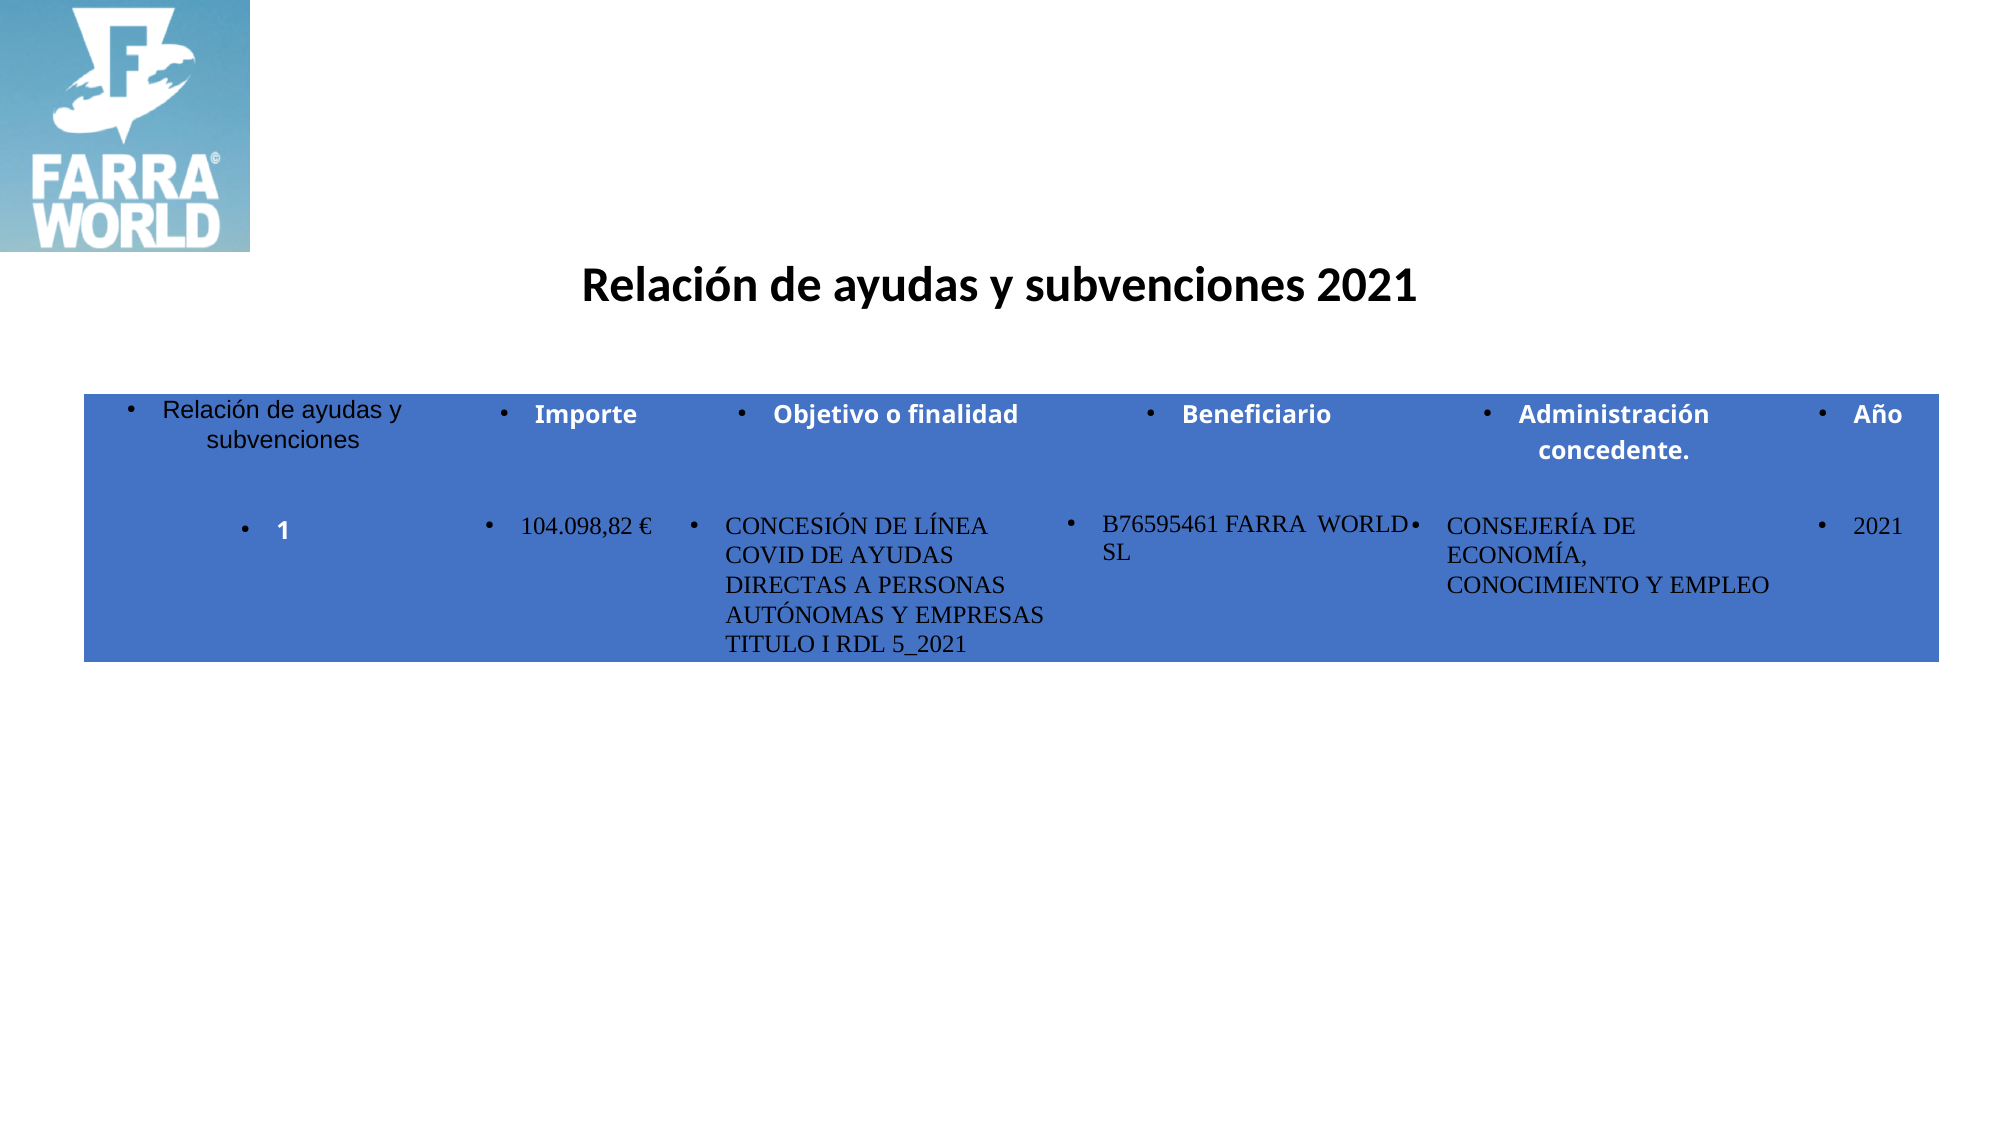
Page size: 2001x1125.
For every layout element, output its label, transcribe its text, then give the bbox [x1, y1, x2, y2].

table_cell 1 [84, 510, 447, 662]
table_cell B76595461 FARRA WORLD SL [1067, 510, 1411, 662]
table_header Administración concedente. [1411, 394, 1782, 510]
table_header Beneficiario [1067, 394, 1411, 510]
table_header Año [1782, 394, 1939, 510]
table_header Relación de ayudas y subvenciones [84, 394, 447, 510]
picture [0, 0, 250, 252]
table_cell 104.098,82 € [447, 510, 690, 662]
table_cell 2021 [1782, 510, 1939, 662]
table_header Objetivo o finalidad [690, 394, 1067, 510]
table_cell CONCESIÓN DE LÍNEA COVID DE AYUDAS DIRECTAS A PERSONAS AUTÓNOMAS Y EMPRESAS TITULO I RDL 5_2021 [690, 510, 1067, 662]
subtitle Relación de ayudas y subvenciones 2021 [249, 251, 1750, 394]
table_header Importe [447, 394, 690, 510]
table_cell CONSEJERÍA DE ECONOMÍA, CONOCIMIENTO Y EMPLEO [1411, 510, 1782, 662]
